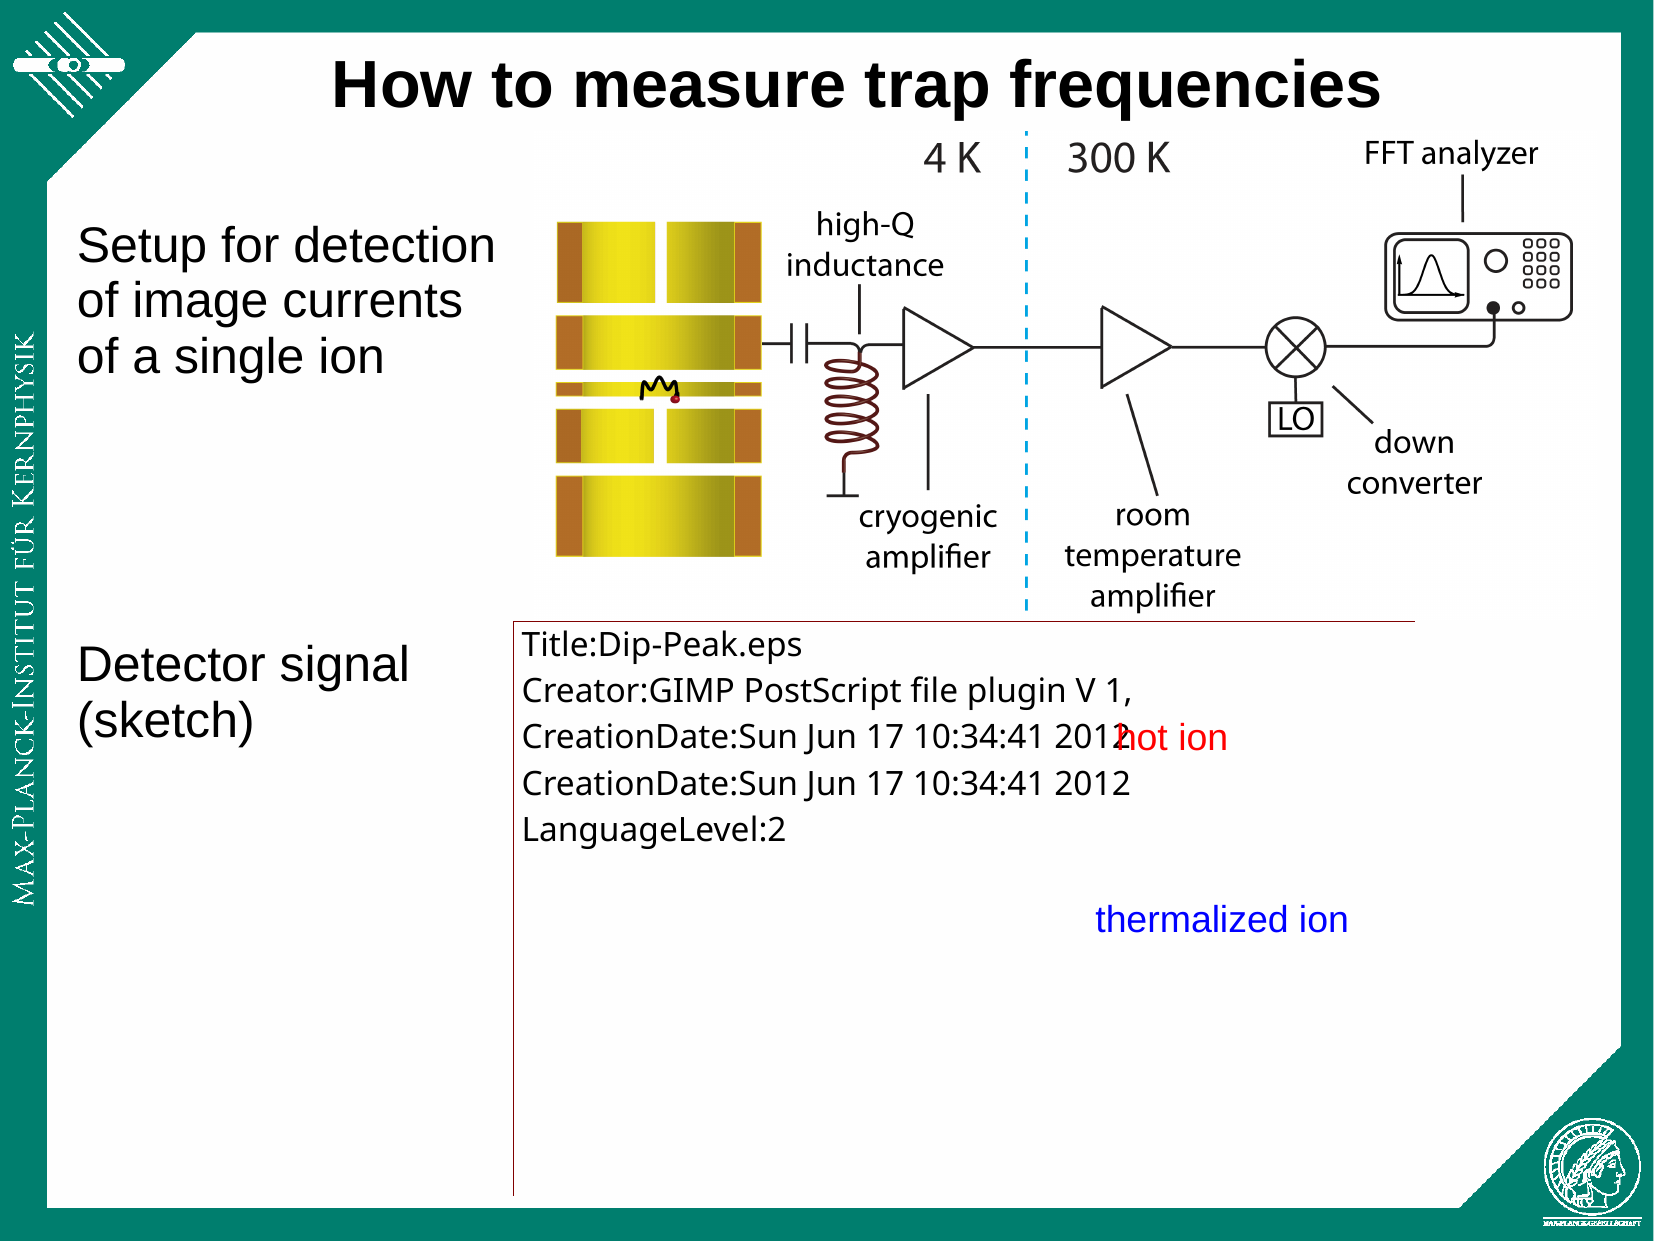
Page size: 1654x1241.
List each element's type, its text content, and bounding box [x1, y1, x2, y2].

text_box How to measure trap frequencies [156, 39, 1560, 129]
text_box hot ion [1101, 708, 1273, 778]
picture [0, 0, 1654, 1241]
text_box Detector signal (sketch) [62, 628, 520, 756]
text_box thermalized ion [1080, 891, 1382, 948]
text_box Setup for detection of image currents of a single ion [62, 209, 520, 392]
